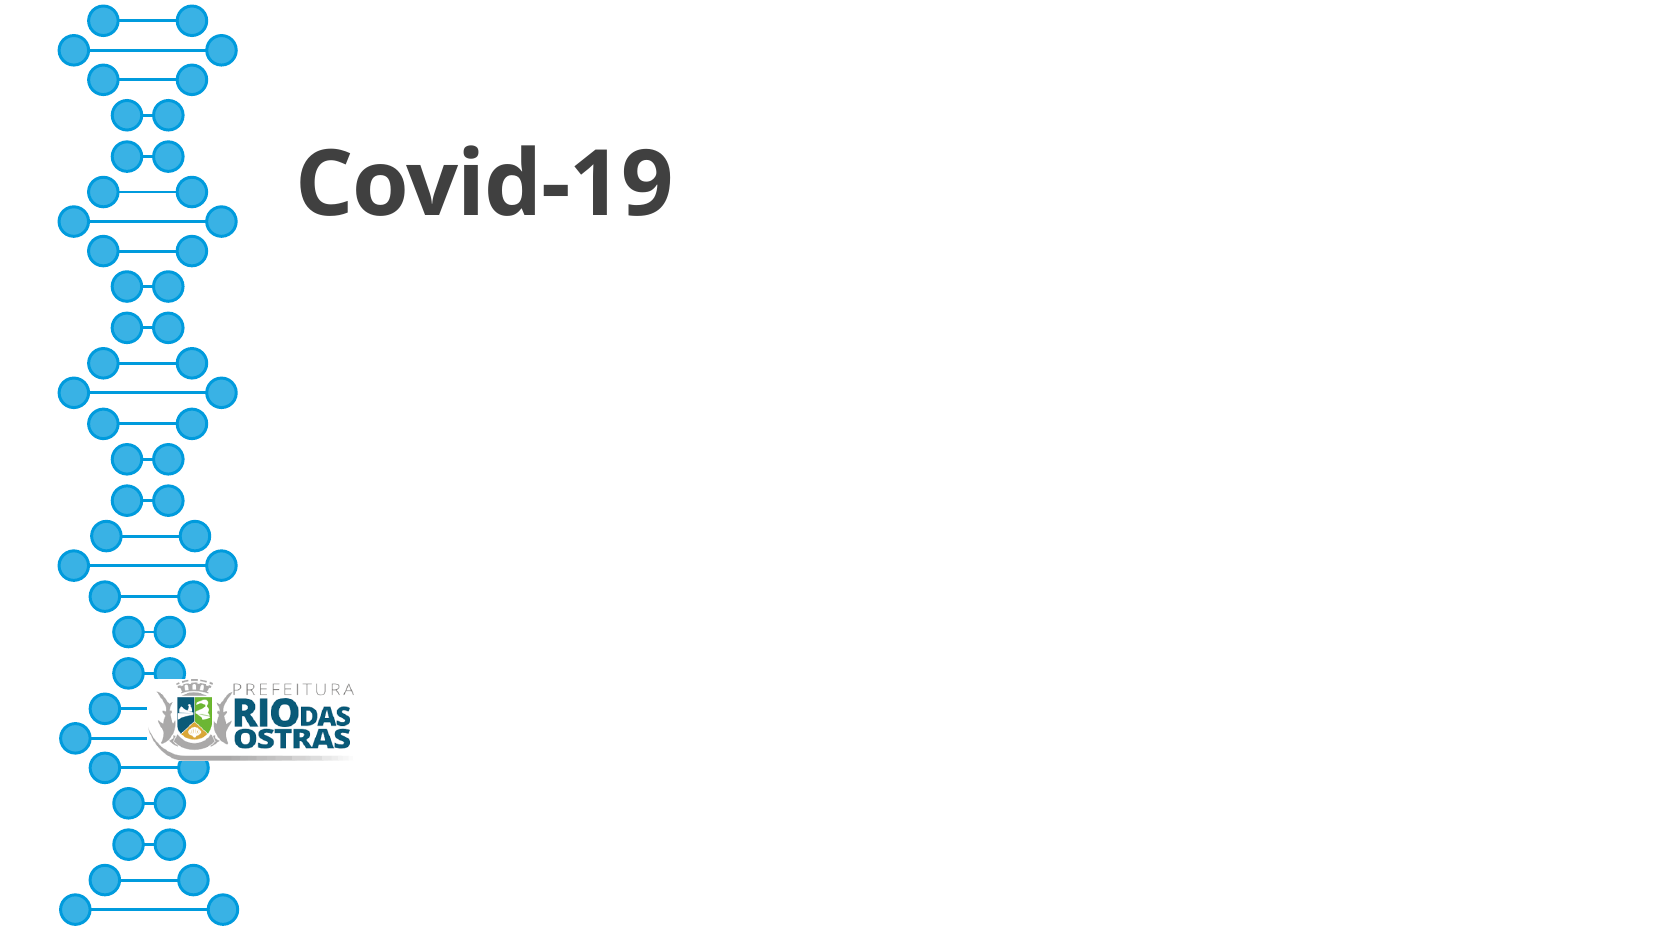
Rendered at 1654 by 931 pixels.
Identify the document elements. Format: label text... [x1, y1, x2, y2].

picture [147, 679, 355, 761]
title Covid-19 [295, 118, 1034, 237]
